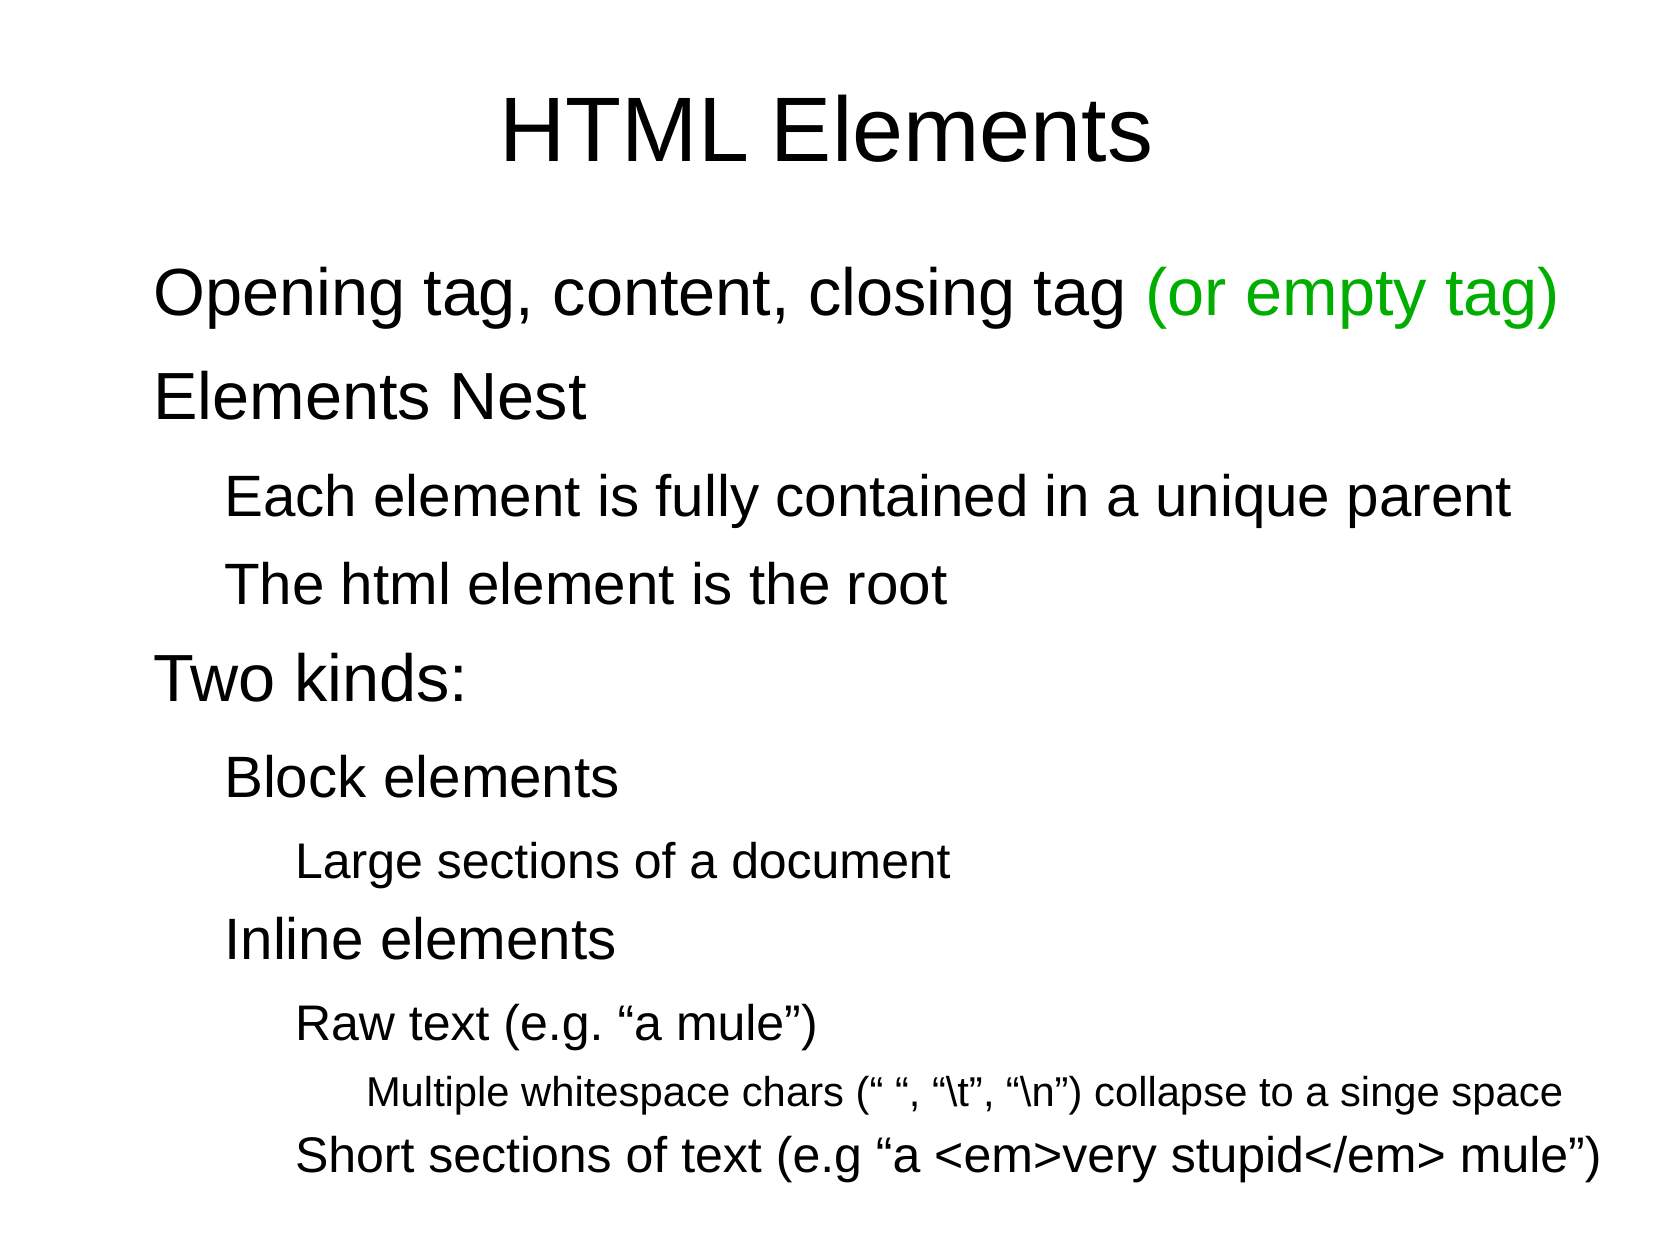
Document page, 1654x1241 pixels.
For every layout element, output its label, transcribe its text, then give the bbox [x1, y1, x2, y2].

title HTML Elements [82, 25, 1571, 233]
list Opening tag, content, closing tag (or empty tag) Elements Nest Each element is fully contained in a unique parent The html element is the root Two kinds: Block elements Large sections of a document Inline elements Raw text (e.g. “a mule”) Multiple whitespace chars (“ “, “\t”, “\n”) collapse to a singe space Short sections of text (e.g “a <em>very stupid</em> mule”) [82, 254, 1613, 1183]
